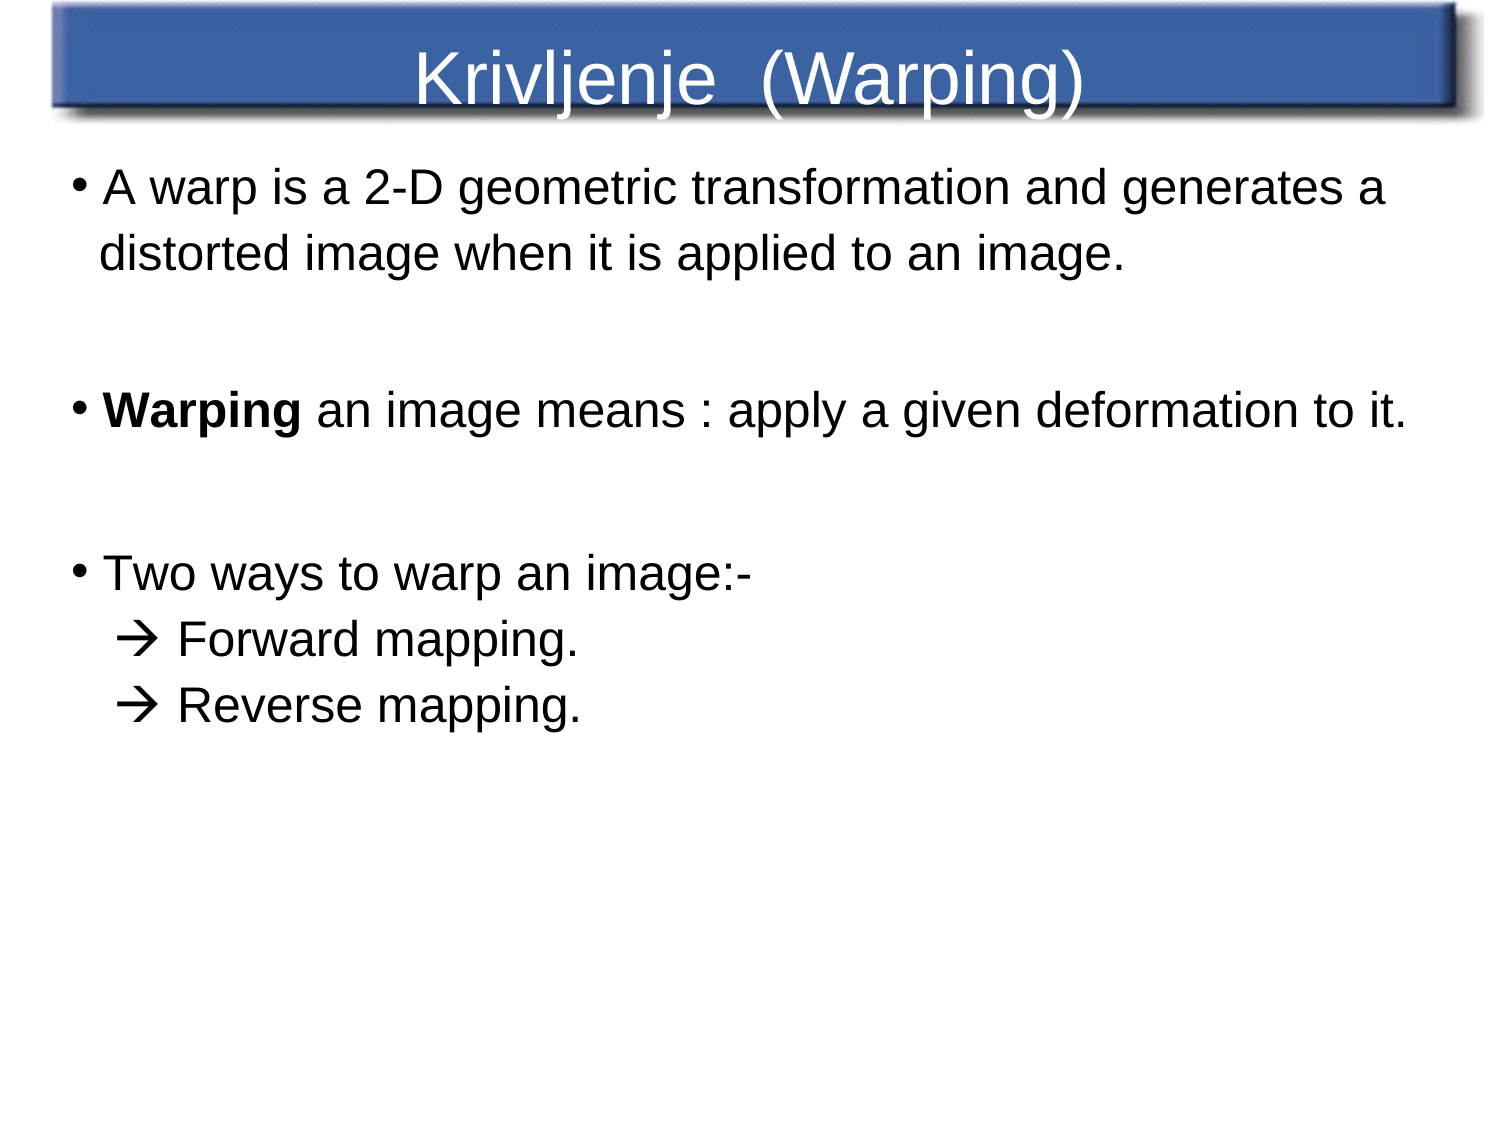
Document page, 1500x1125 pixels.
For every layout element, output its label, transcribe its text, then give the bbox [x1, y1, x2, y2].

text_box A warp is a 2-D geometric transformation and generates a distorted image when it is applied to an image. Warping an image means : apply a given deformation to it. Two ways to warp an image:-  Forward mapping.  Reverse mapping. [56, 140, 1457, 741]
picture [50, 0, 1484, 127]
title Krivljenje (Warping) [75, 21, 1426, 128]
